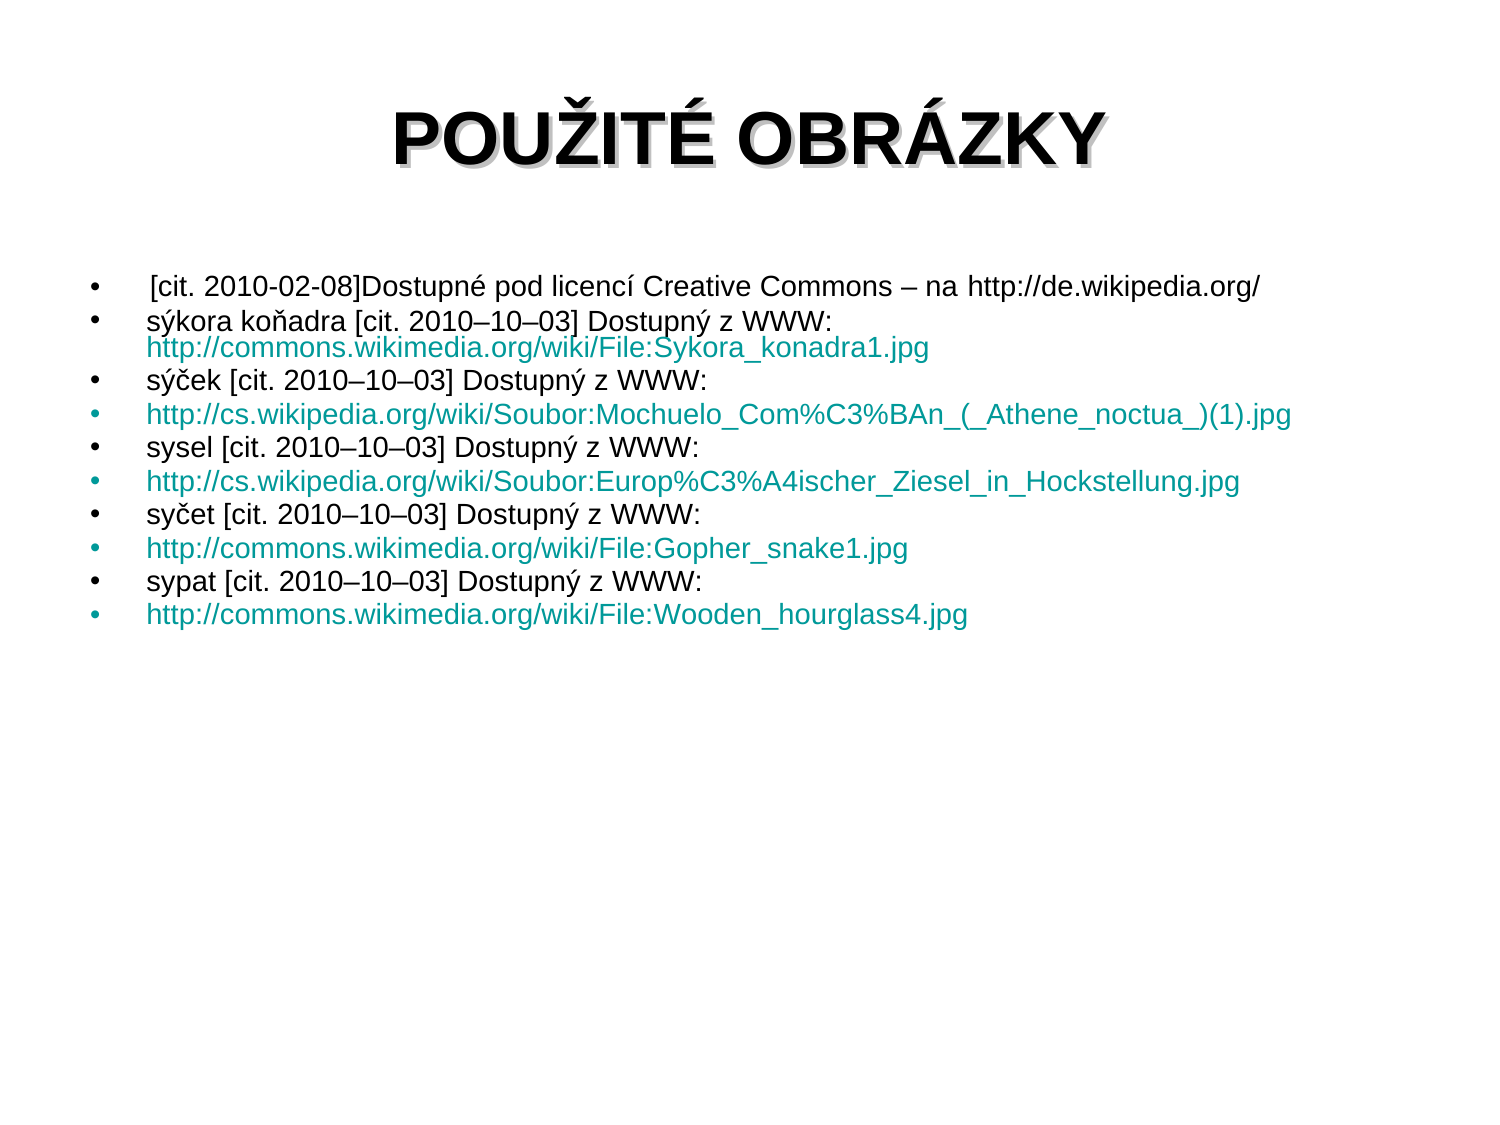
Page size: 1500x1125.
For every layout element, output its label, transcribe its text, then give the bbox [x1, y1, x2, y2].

list • [cit. 2010-02-08]Dostupné pod licencí Creative Commons – na http://de.wikipedia.org/ sýkora koňadra [cit. 2010–10–03] Dostupný z WWW: http://commons.wikimedia.org/wiki/File:Sykora_konadra1.jpg sýček [cit. 2010–10–03] Dostupný z WWW: http://cs.wikipedia.org/wiki/Soubor:Mochuelo_Com%C3%BAn_(_Athene_noctua_)(1).jpg sysel [cit. 2010–10–03] Dostupný z WWW: http://cs.wikipedia.org/wiki/Soubor:Europ%C3%A4ischer_Ziesel_in_Hockstellung.jpg syčet [cit. 2010–10–03] Dostupný z WWW: http://commons.wikimedia.org/wiki/File:Gopher_snake1.jpg sypat [cit. 2010–10–03] Dostupný z WWW: http://commons.wikimedia.org/wiki/File:Wooden_hourglass4.jpg [75, 262, 1426, 1006]
title POUŽITÉ OBRÁZKY [75, 45, 1426, 233]
